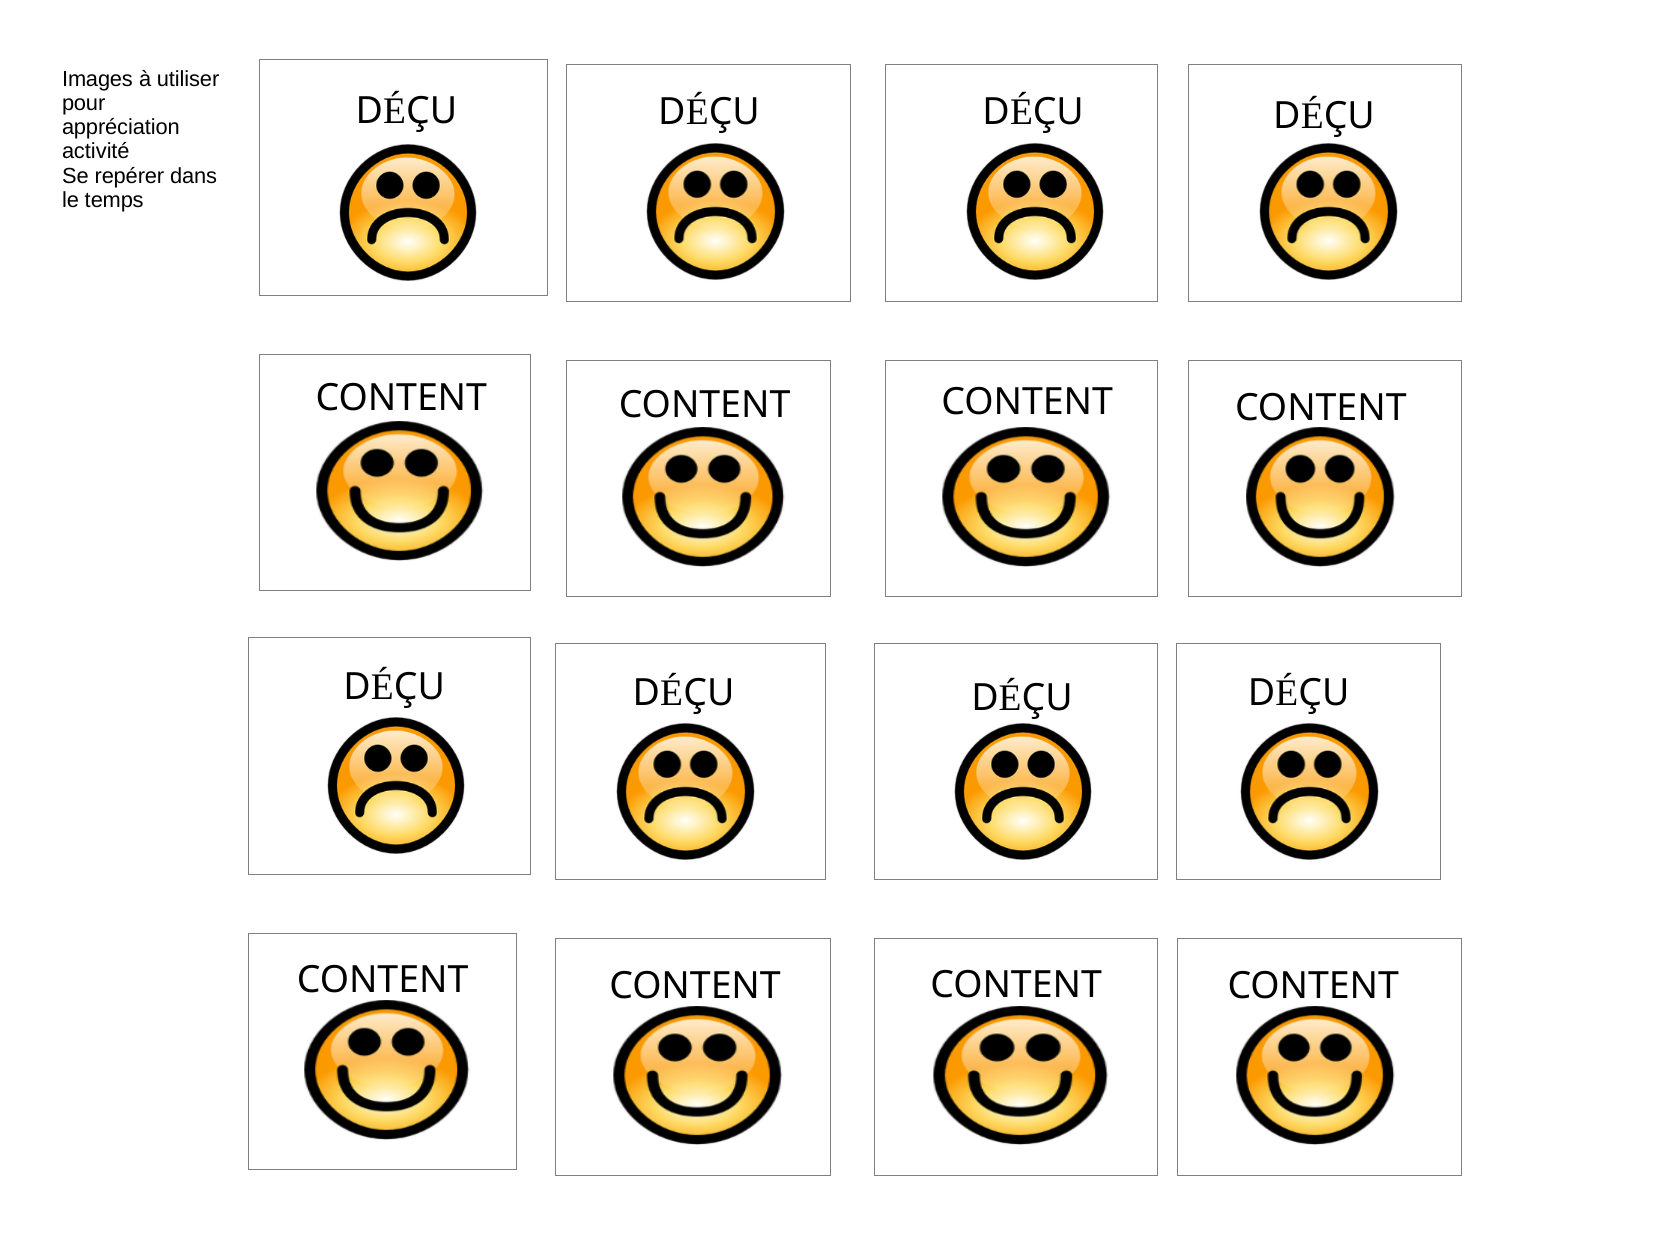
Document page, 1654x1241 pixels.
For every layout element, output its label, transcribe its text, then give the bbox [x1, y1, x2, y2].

text_box DÉÇU [340, 76, 474, 141]
text_box CONTENT [1212, 951, 1437, 1053]
picture [324, 714, 466, 857]
text_box DÉÇU [1233, 658, 1366, 776]
text_box CONTENT [594, 950, 813, 1052]
picture [951, 720, 1093, 863]
picture [302, 1047, 474, 1141]
picture [1256, 140, 1399, 283]
text_box DÉÇU [956, 663, 1090, 720]
picture [931, 1052, 1113, 1147]
text_box Images à utiliser pour appréciation activité Se repérer dans le temps [47, 59, 239, 227]
picture [1234, 1053, 1399, 1147]
picture [611, 1052, 787, 1147]
text_box CONTENT [926, 367, 1142, 469]
text_box CONTENT [915, 949, 1140, 1052]
picture [643, 140, 786, 283]
picture [336, 141, 479, 283]
text_box CONTENT [603, 370, 813, 472]
picture [1237, 720, 1380, 863]
picture [613, 720, 756, 863]
picture [940, 469, 1115, 568]
text_box CONTENT [1220, 372, 1436, 475]
text_box DÉÇU [618, 658, 751, 720]
text_box DÉÇU [328, 652, 462, 714]
picture [1244, 475, 1399, 568]
text_box DÉÇU [643, 77, 777, 140]
picture [963, 140, 1105, 283]
text_box CONTENT [300, 363, 515, 465]
picture [314, 465, 488, 562]
picture [620, 472, 789, 568]
text_box DÉÇU [1258, 81, 1392, 140]
text_box DÉÇU [967, 77, 1101, 140]
text_box CONTENT [282, 945, 495, 1047]
